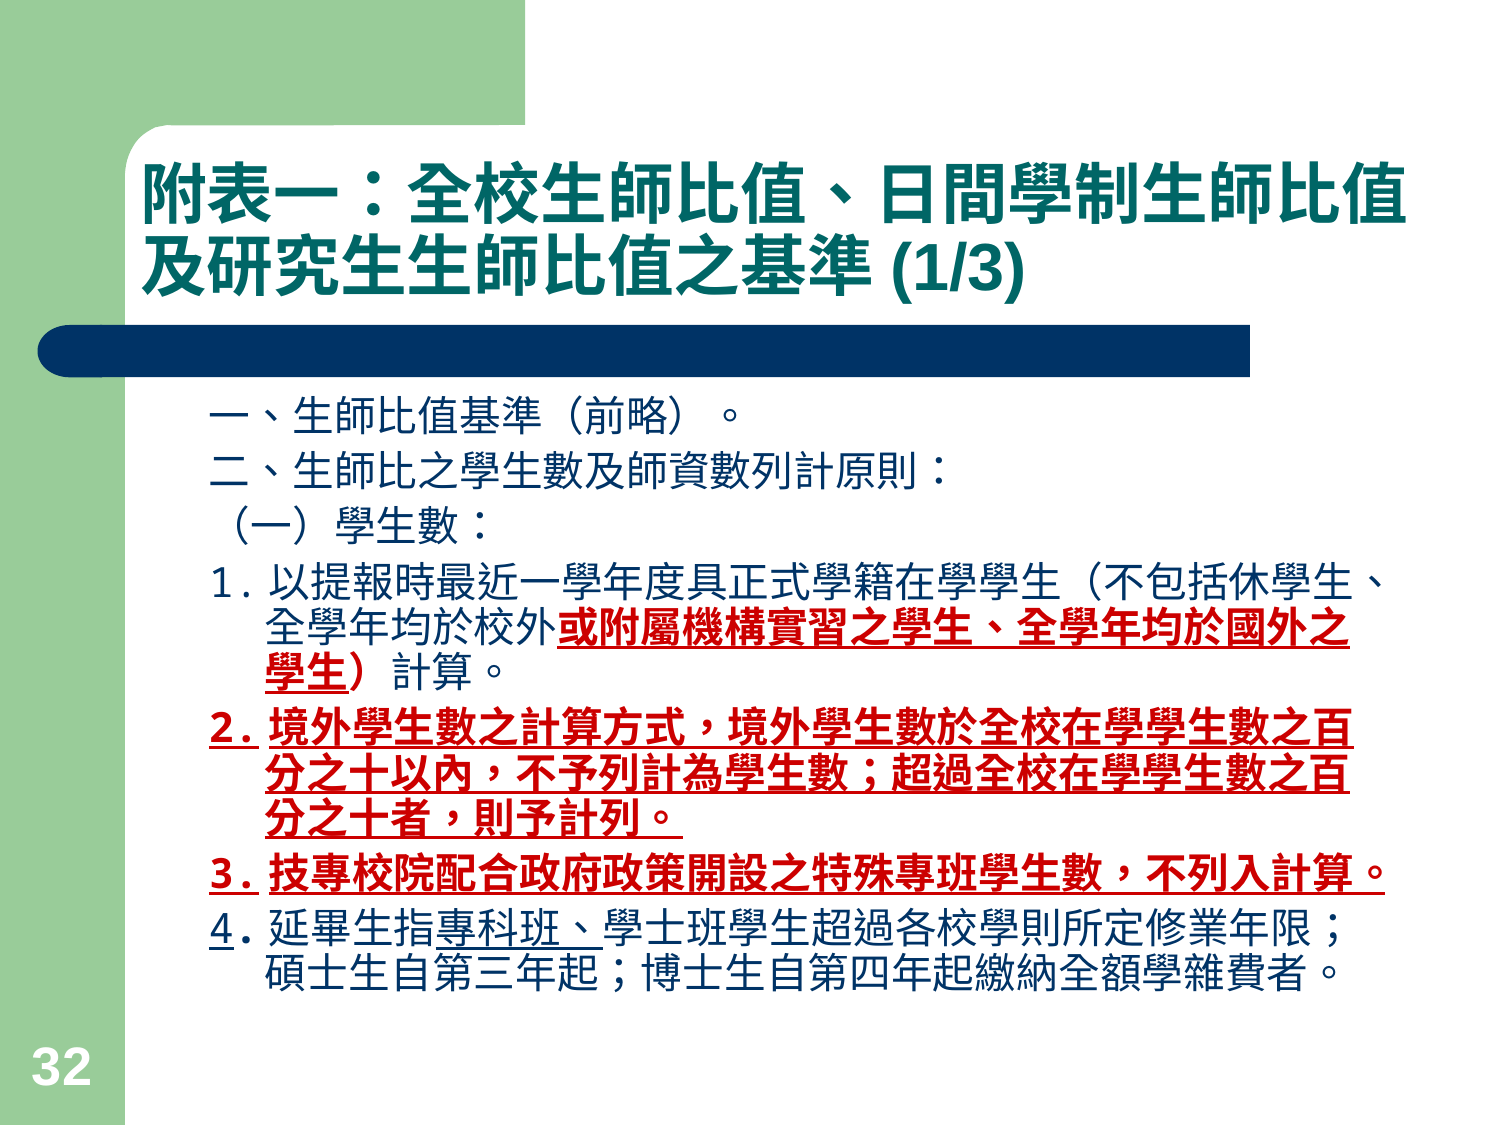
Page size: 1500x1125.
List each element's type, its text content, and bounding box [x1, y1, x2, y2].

text_box [13, 1023, 111, 1105]
title 附表一：全校生師比值、日間學制生師比值及研究生生師比值之基準(1/3) [125, 125, 1426, 313]
list 一、生師比值基準（前略）。 二、生師比之學生數及師資數列計原則： （一）學生數： 1.以提報時最近一學年度具正式學籍在學學生（不包括休學生、全學年均於校外或附屬機構實習之學生、全學年均於國外之學生）計算。 2.境外學生數之計算方式，境外學生數於全校在學學生數之百分之十以內，不予列計為學生數；超過全校在學學生數之百分之十者，則予計列。 3.技專校院配合政府政策開設之特殊專班學生數，不列入計算。 4.延畢生指專科班、學士班學生超過各校學則所定修業年限；碩士生自第三年起；博士生自第四年起繳納全額學雜費者。 [137, 387, 1400, 1095]
